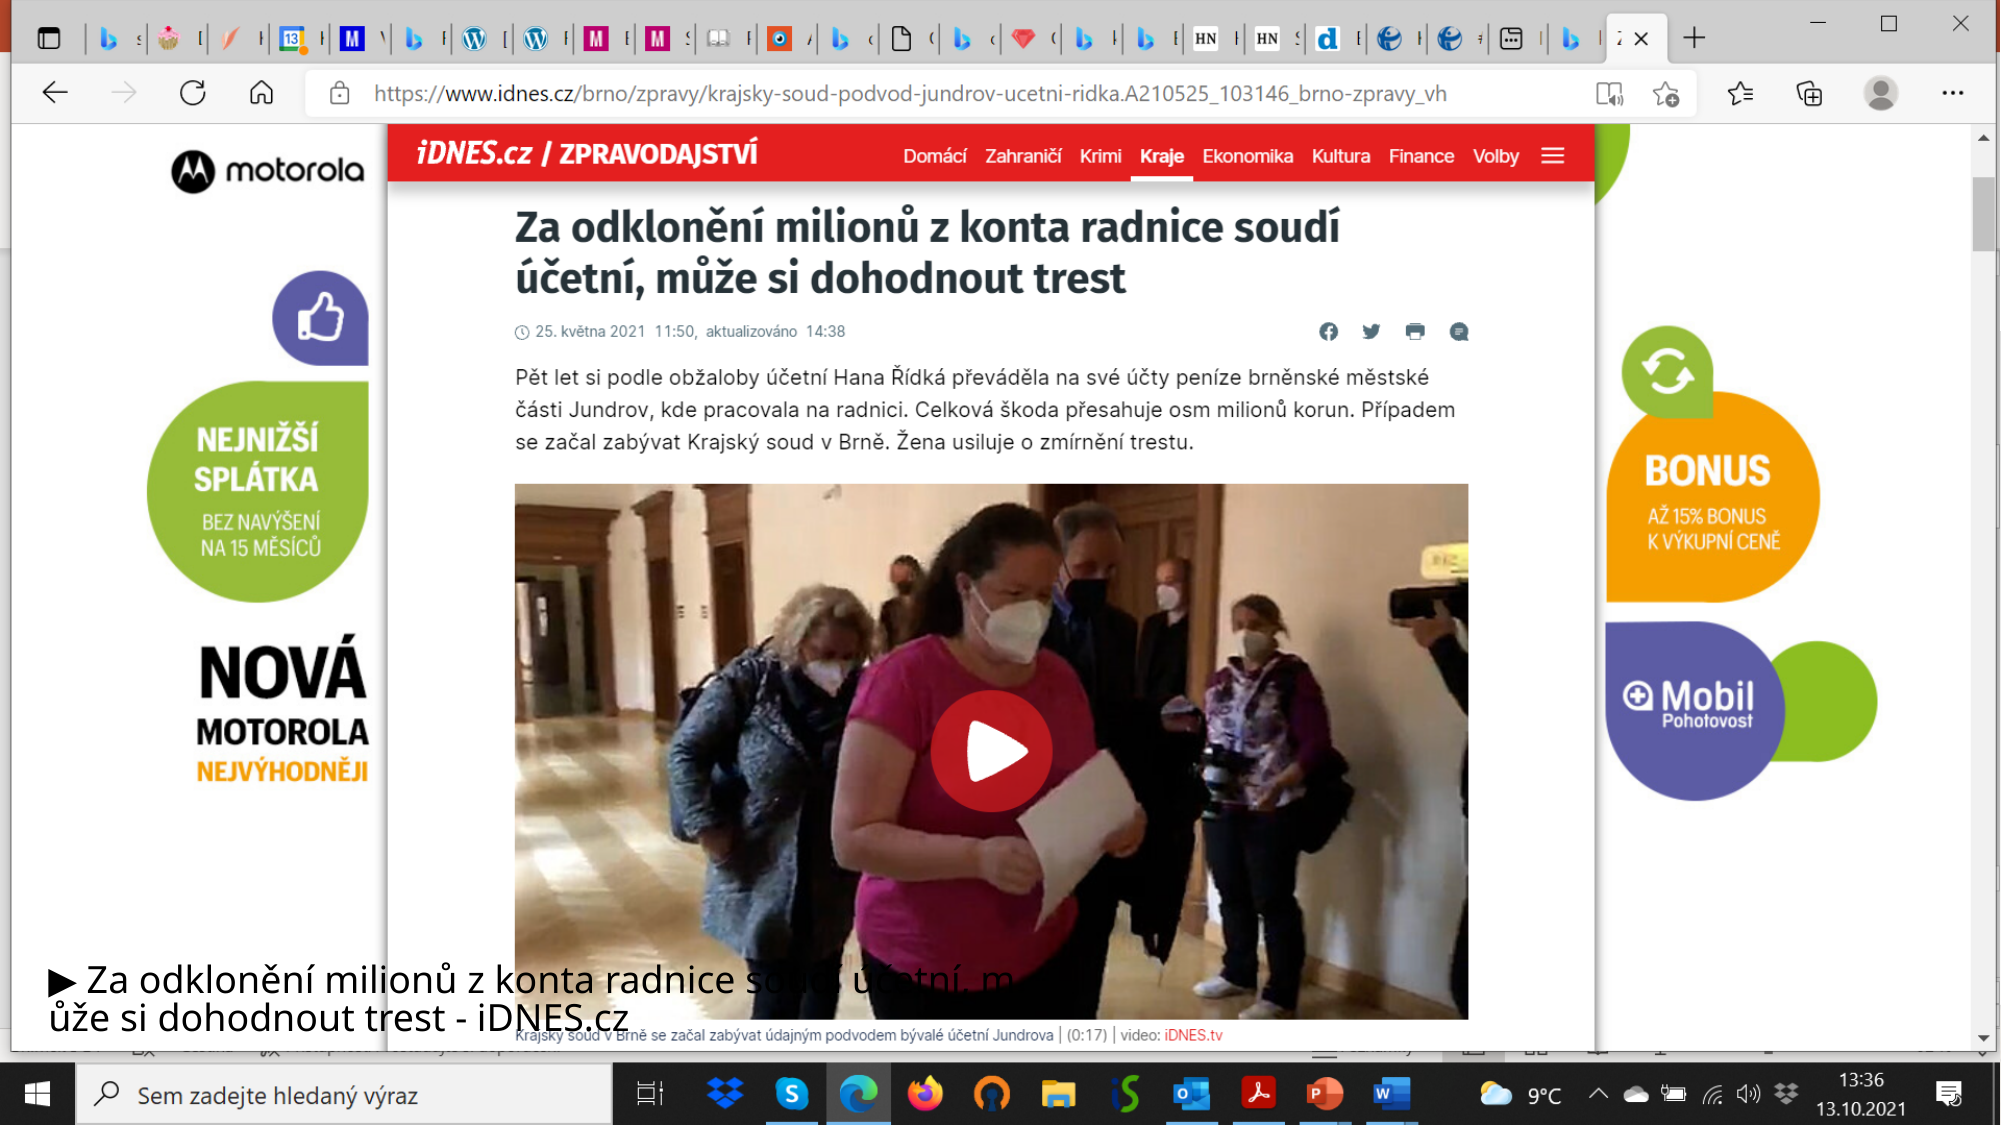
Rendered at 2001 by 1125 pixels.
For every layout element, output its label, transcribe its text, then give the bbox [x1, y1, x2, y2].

text_box ▶ Za odklonění milionů z konta radnice soudí účetní, může si dohodnout trest - iDNES.cz [33, 948, 1051, 1055]
picture [0, 0, 2000, 1125]
